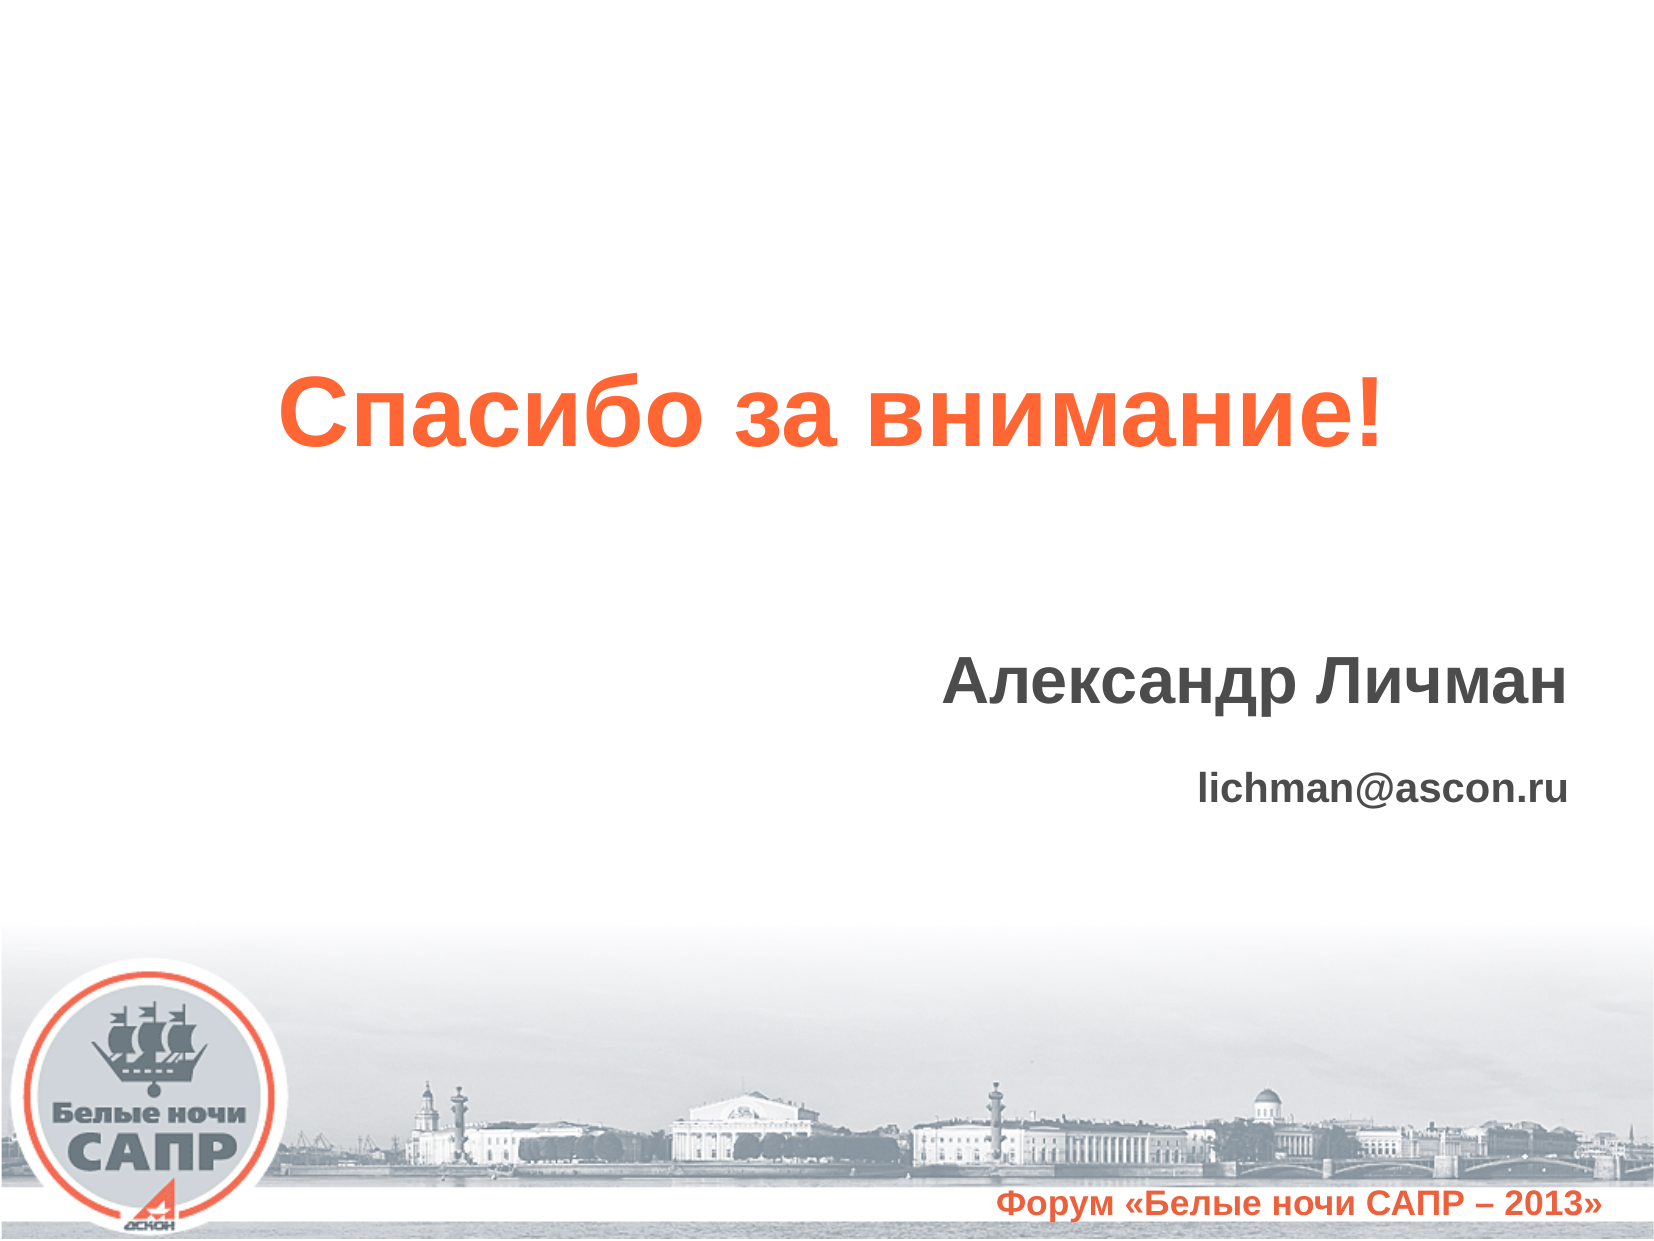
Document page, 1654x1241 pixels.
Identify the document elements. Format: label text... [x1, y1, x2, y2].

picture [1, 0, 1654, 1239]
text_box Александр Личман lichman@ascon.ru [169, 410, 1570, 1063]
title Спасибо за внимание! [183, 355, 1388, 410]
